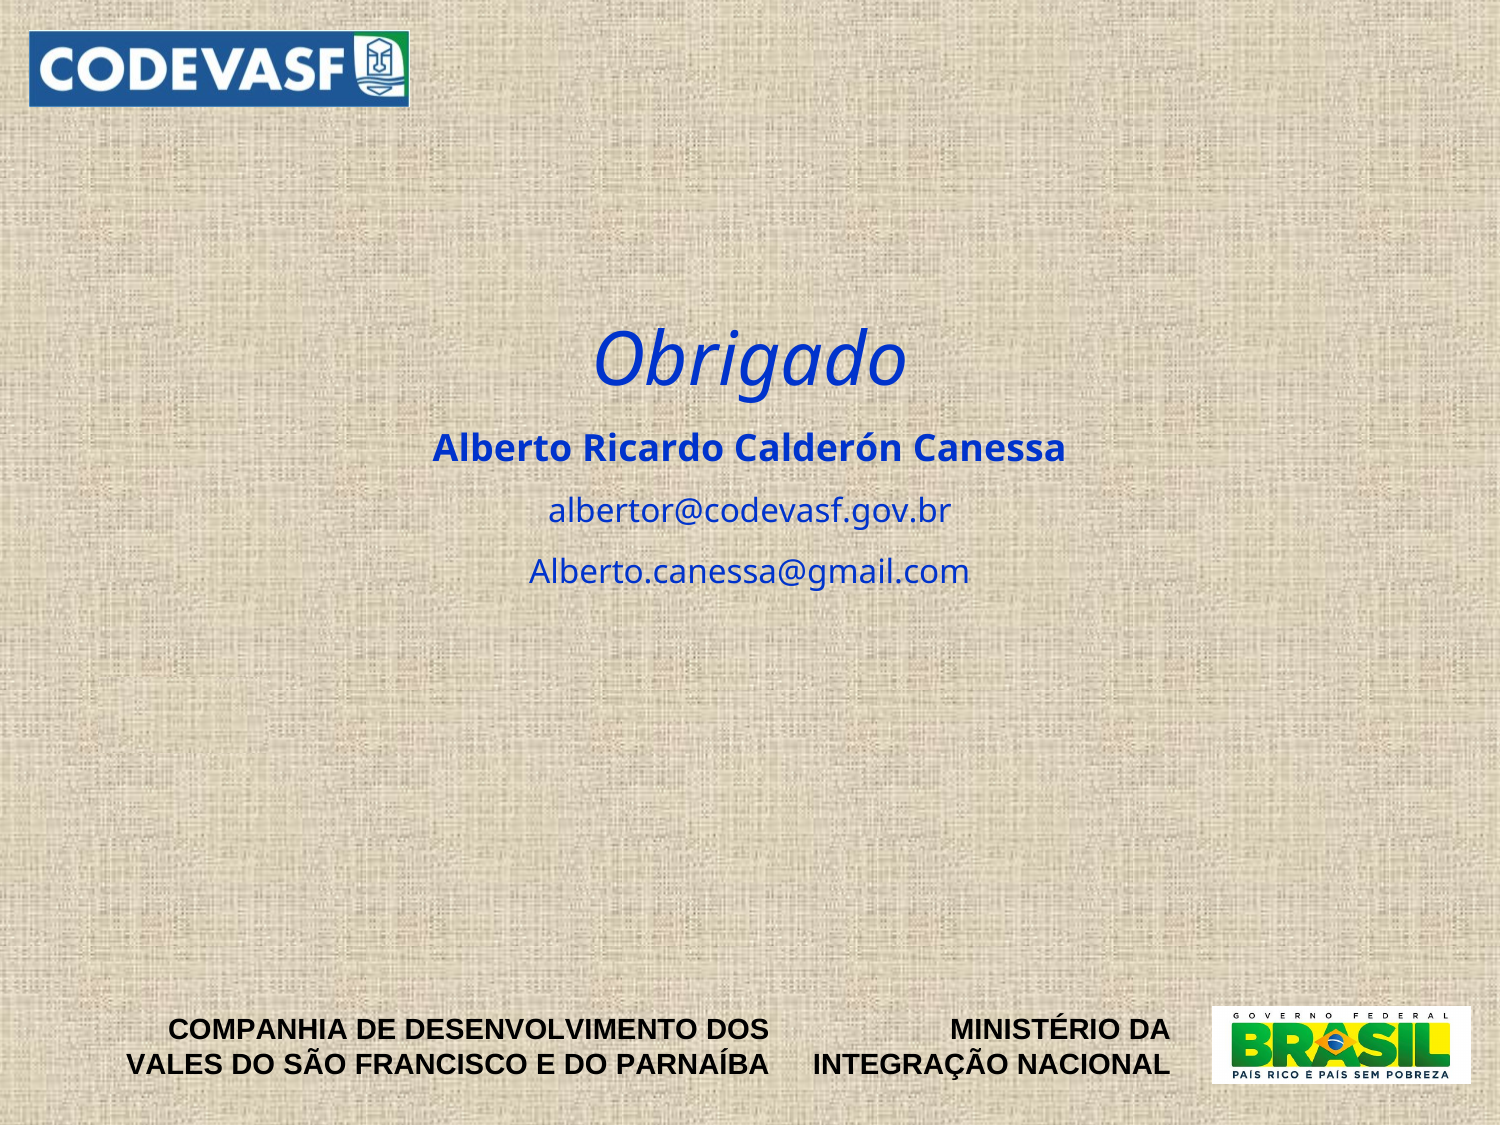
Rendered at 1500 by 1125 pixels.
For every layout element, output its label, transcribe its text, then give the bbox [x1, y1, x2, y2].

text_box COMPANHIA DE DESENVOLVIMENTO DOS VALES DO SÃO FRANCISCO E DO PARNAÍBA [76, 1002, 785, 1088]
text_box MINISTÉRIO DA INTEGRAÇÃO NACIONAL [785, 1002, 1186, 1088]
picture [0, 0, 1500, 1125]
text_box Obrigado Alberto Ricardo Calderón Canessa albertor@codevasf.gov.br Alberto.canessa@gmail.com [283, 302, 1217, 598]
